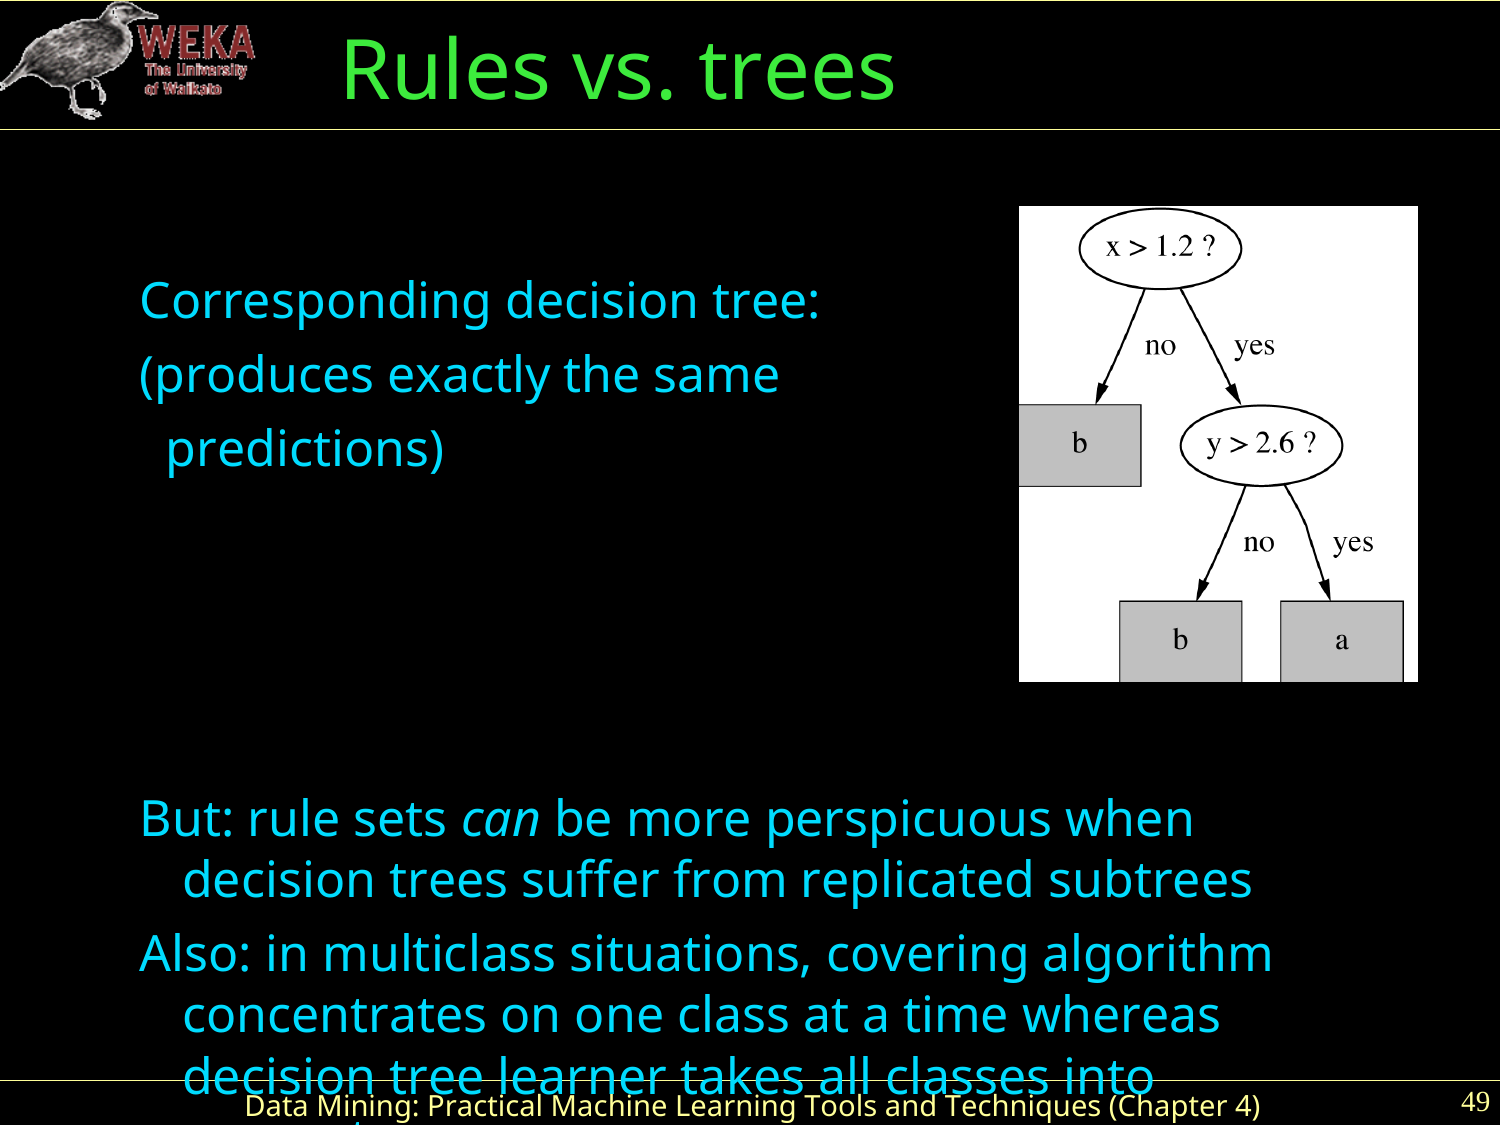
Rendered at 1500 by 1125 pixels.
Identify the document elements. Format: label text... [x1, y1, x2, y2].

title Rules vs. trees [324, 0, 1500, 148]
picture [1019, 206, 1418, 682]
picture [0, 1, 266, 129]
text_box Corresponding decision tree: (produces exactly the same predictions) But: rule sets can be more perspicuous when decision trees suffer from replicated subtrees Also: in multiclass situations, covering algorithm concentrates on one class at a time whereas decision tree learner takes all classes into account [124, 262, 1363, 999]
